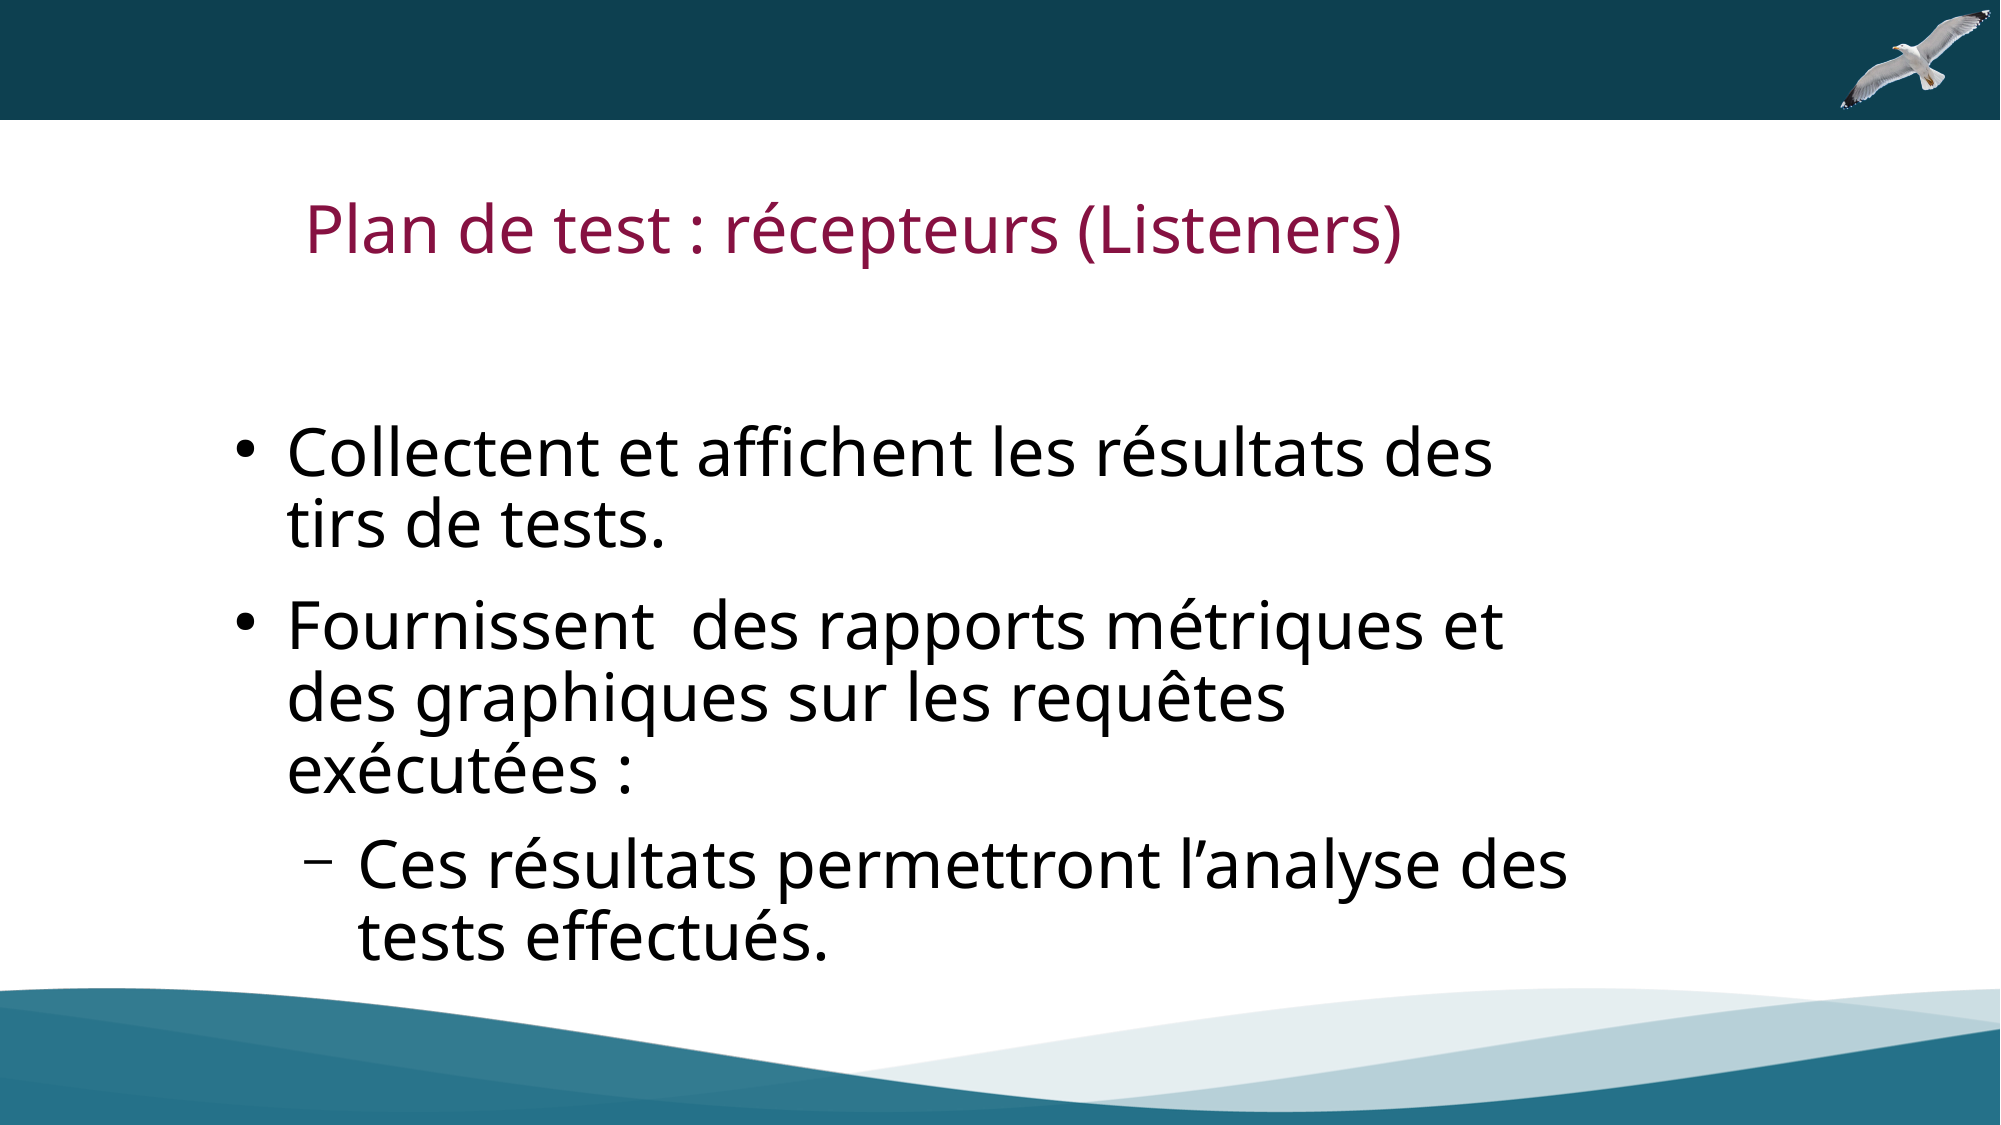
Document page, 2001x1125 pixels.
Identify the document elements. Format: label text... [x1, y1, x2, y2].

list Plan de test : récepteurs (Listeners) [218, 188, 1689, 320]
list Collectent et affichent les résultats des tirs de tests. Fournissent des rapports métriques et des graphiques sur les requêtes exécutées : Ces résultats permettront l’analyse des tests effectués. [200, 410, 1607, 792]
picture [0, 974, 2000, 1125]
picture [1820, 0, 2000, 120]
